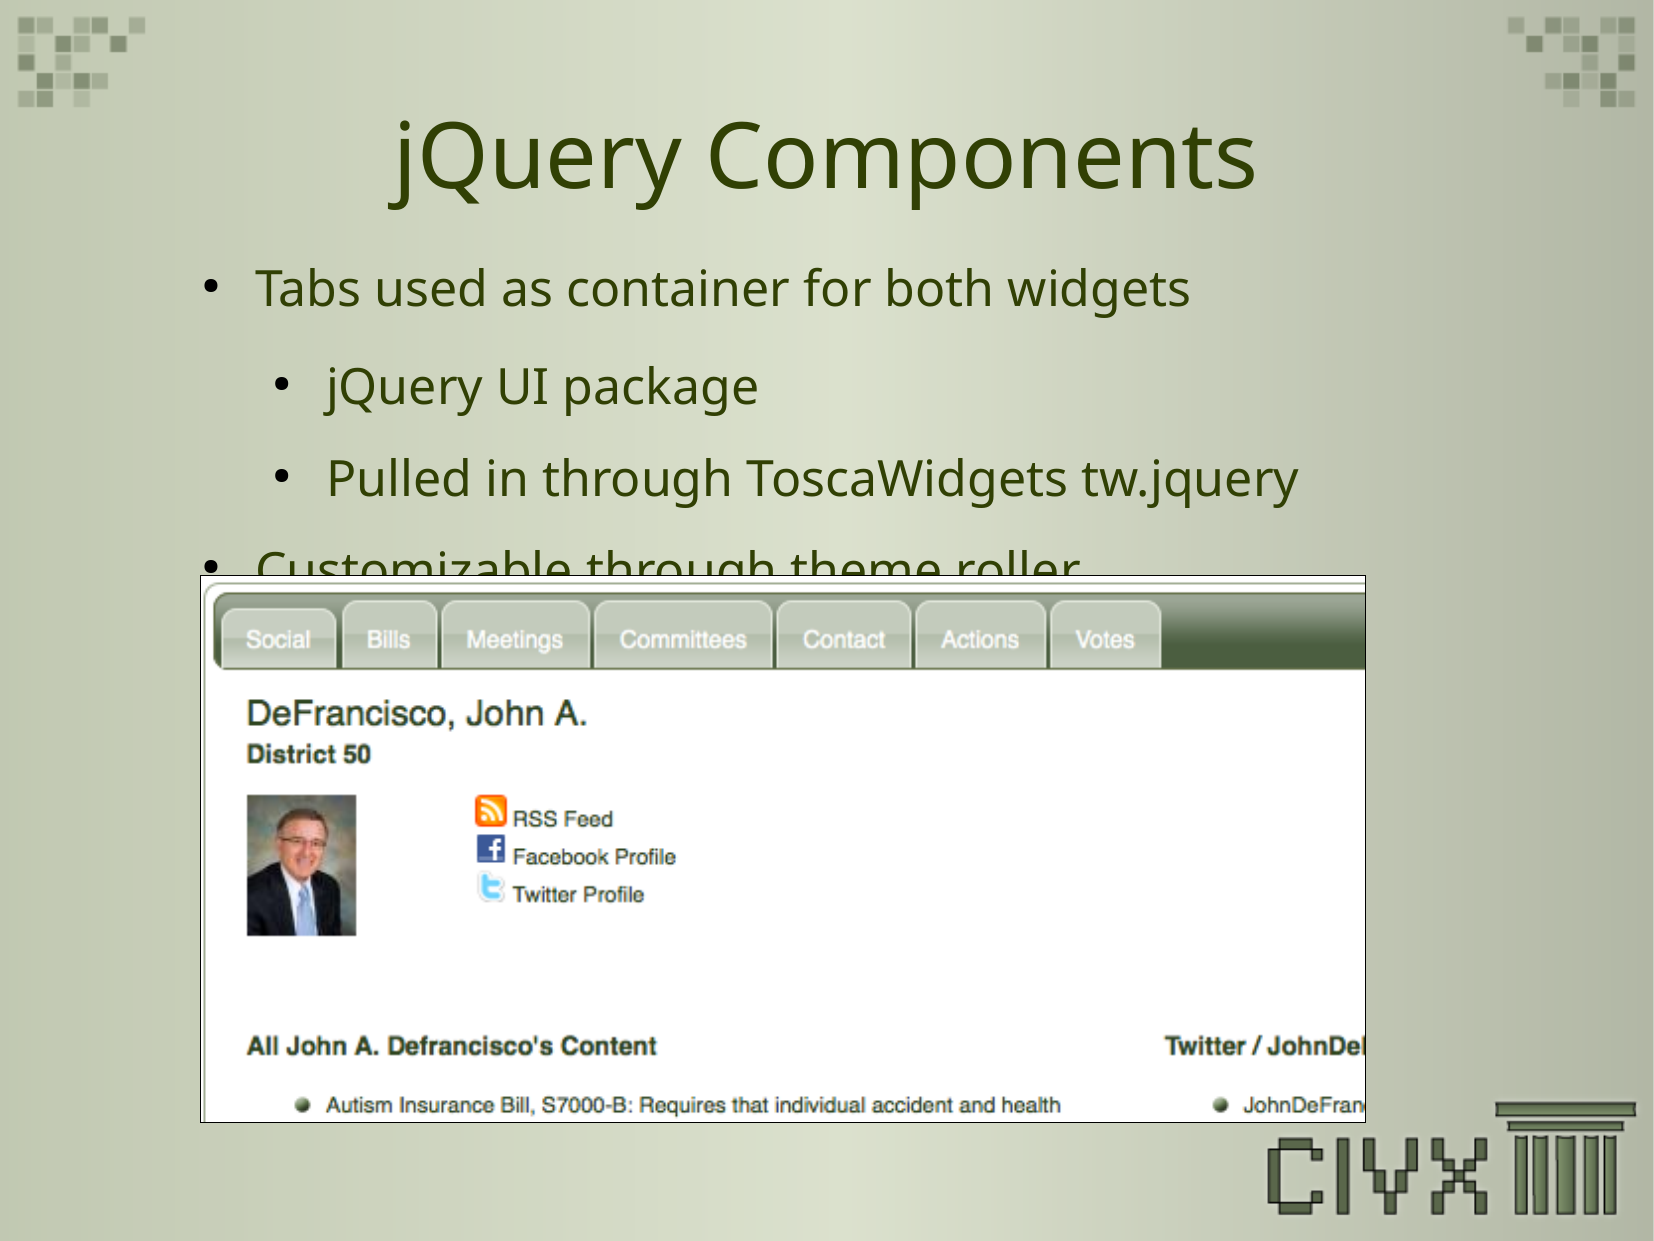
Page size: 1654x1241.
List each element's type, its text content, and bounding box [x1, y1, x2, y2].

picture [0, 0, 1654, 1241]
title jQuery Components [82, 49, 1571, 257]
list Tabs used as container for both widgets jQuery UI package Pulled in through ToscaWidgets tw.jquery Customizable through theme roller [184, 252, 1576, 1035]
